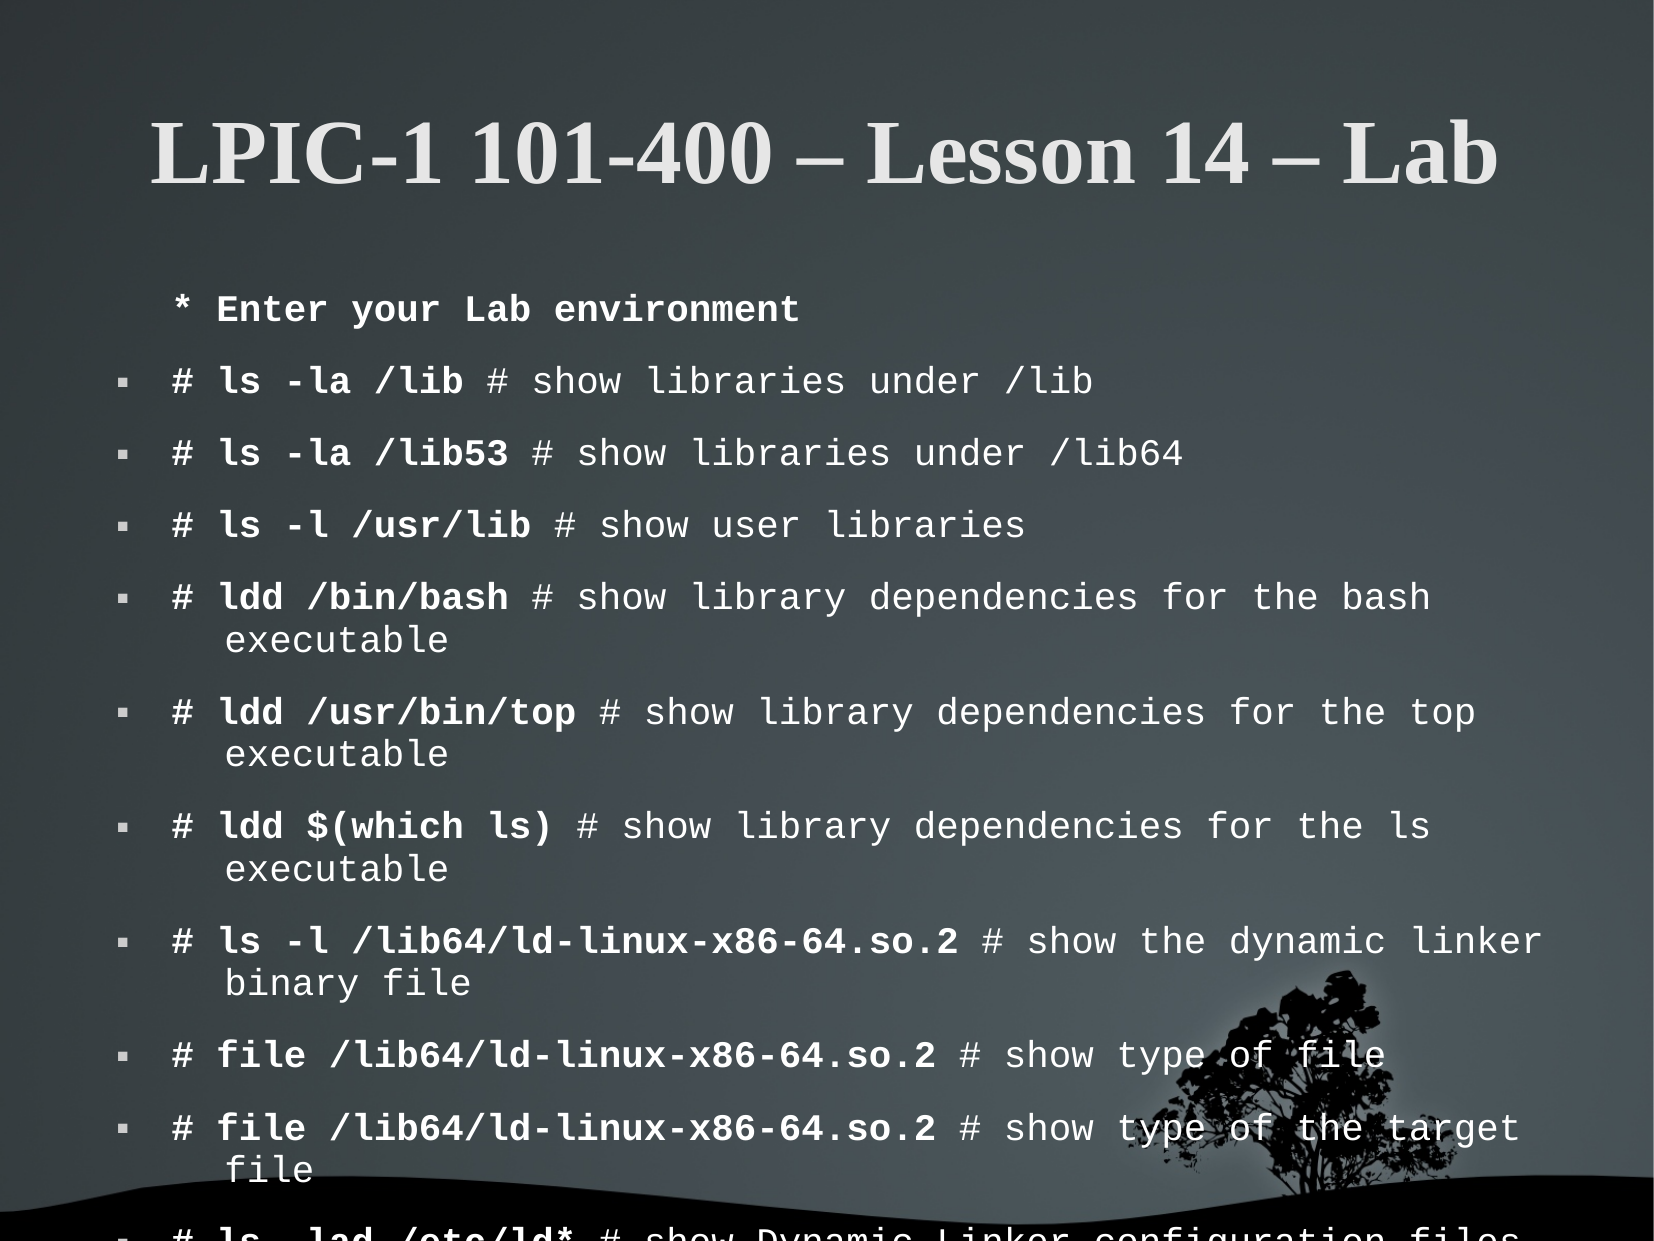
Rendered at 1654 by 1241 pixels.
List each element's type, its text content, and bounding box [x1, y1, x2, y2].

title LPIC-1 101-400 – Lesson 14 – Lab [82, 49, 1571, 257]
picture [1347, 1236, 1357, 1241]
picture [808, 1236, 817, 1241]
picture [1032, 1236, 1042, 1241]
picture [762, 1232, 773, 1241]
picture [988, 1236, 997, 1241]
picture [1370, 1236, 1379, 1241]
picture [1145, 1236, 1154, 1241]
list * Enter your Lab environment # ls -la /lib # show libraries under /lib # ls -la /lib53 # show libraries under /lib64 # ls -l /usr/lib # show user libraries # ldd /bin/bash # show library dependencies for the bash executable # ldd /usr/bin/top # show library dependencies for the top executable # ldd $(which ls) # show library dependencies for the ls executable # ls -l /lib64/ld-linux-x86-64.so.2 # show the dynamic linker binary file # file /lib64/ld-linux-x86-64.so.2 # show type of file # file /lib64/ld-linux-x86-64.so.2 # show type of the target file # ls -lad /etc/ld* # show Dynamic Linker configuration files # ls -la /etc/ld* # same but with directory contents [82, 290, 1571, 1143]
picture [694, 1236, 704, 1241]
picture [1482, 1236, 1492, 1241]
picture [673, 1236, 682, 1241]
picture [1212, 1236, 1221, 1241]
picture [0, 0, 1654, 1241]
picture [1122, 1236, 1132, 1241]
